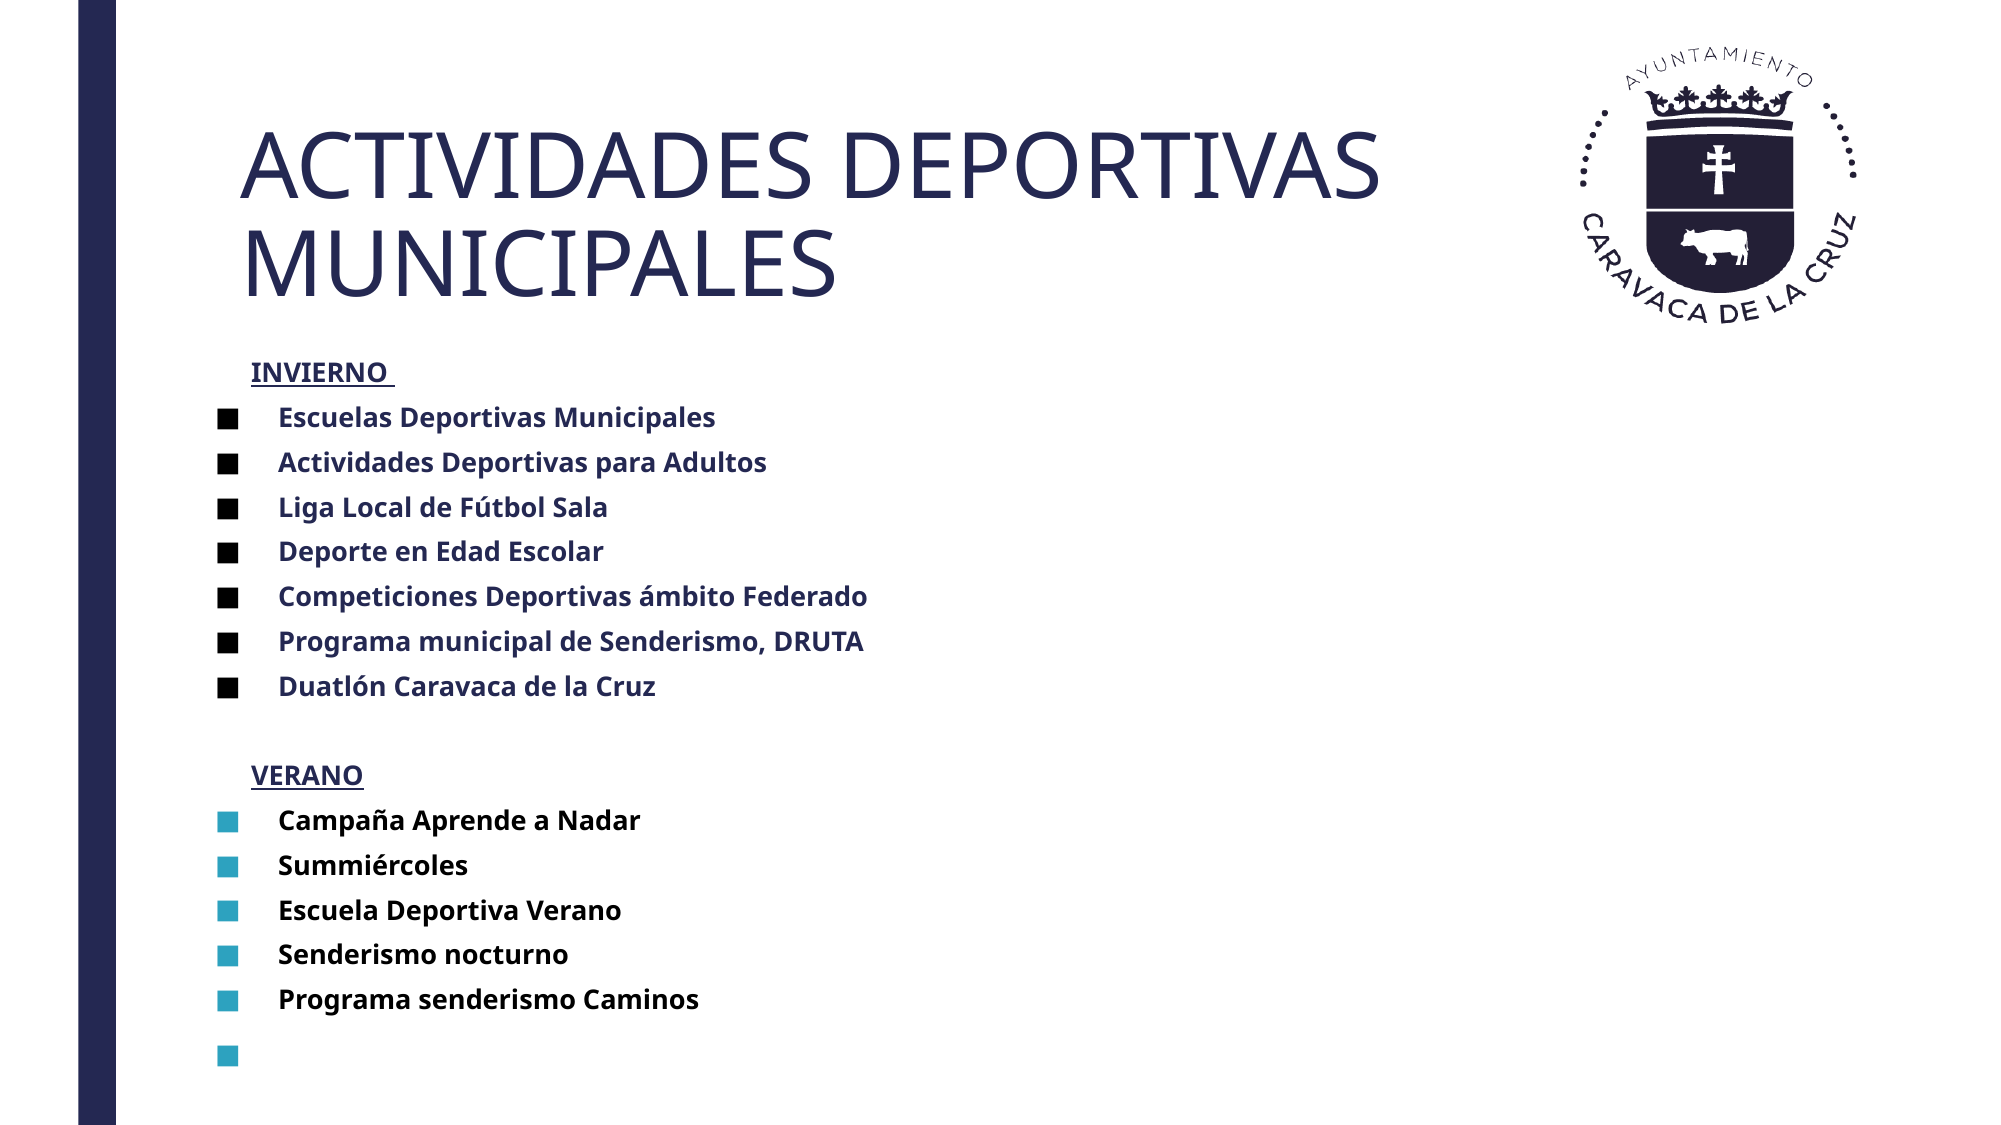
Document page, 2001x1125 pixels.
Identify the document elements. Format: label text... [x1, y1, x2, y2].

list INVIERNO Escuelas Deportivas Municipales Actividades Deportivas para Adultos Liga Local de Fútbol Sala Deporte en Edad Escolar Competiciones Deportivas ámbito Federado Programa municipal de Senderismo, DRUTA Duatlón Caravaca de la Cruz VERANO Campaña Aprende a Nadar Summiércoles Escuela Deportiva Verano Senderismo nocturno Programa senderismo Caminos [200, 356, 2000, 1099]
picture [1573, 44, 1864, 331]
title ACTIVIDADES DEPORTIVAS MUNICIPALES [225, 112, 1801, 356]
